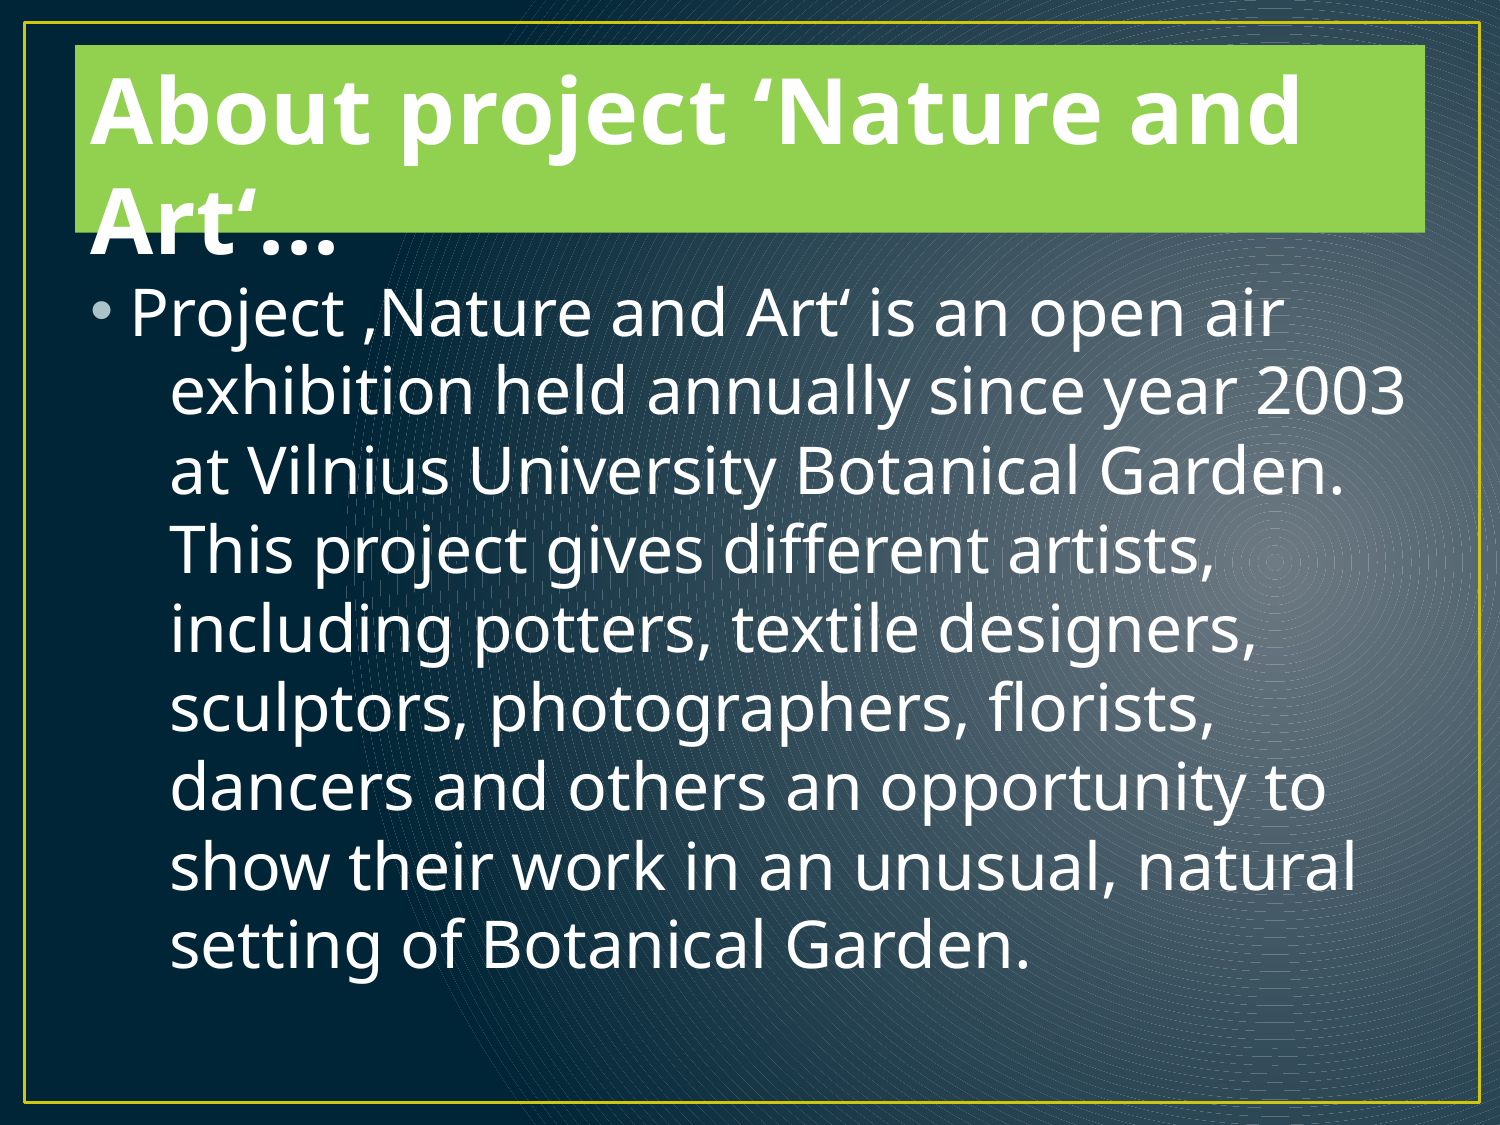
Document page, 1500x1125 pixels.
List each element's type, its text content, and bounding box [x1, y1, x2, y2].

title About project ‘Nature and Art‘... [75, 45, 1426, 233]
list Project ‚Nature and Art‘ is an open air exhibition held annually since year 2003 at Vilnius University Botanical Garden. This project gives different artists, including potters, textile designers, sculptors, photographers, florists, dancers and others an opportunity to show their work in an unusual, natural setting of Botanical Garden. [75, 262, 1426, 1005]
